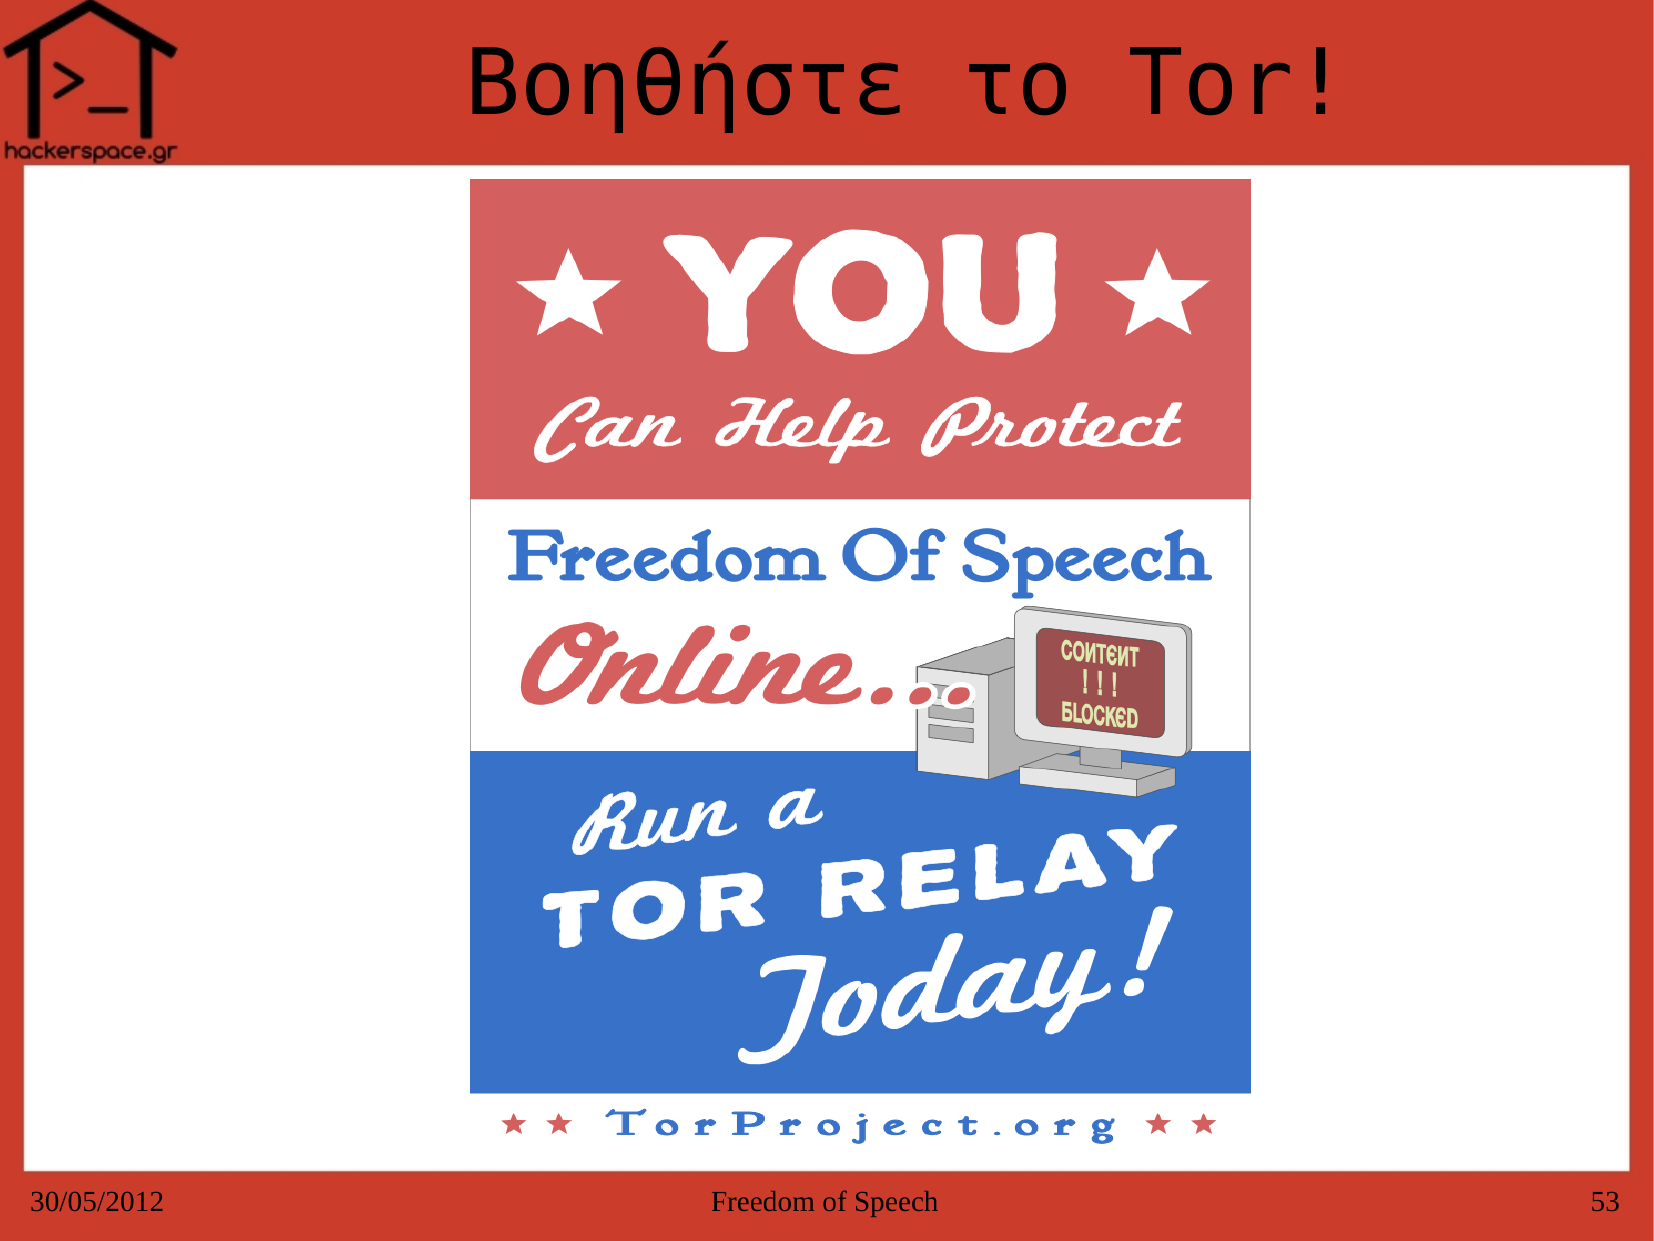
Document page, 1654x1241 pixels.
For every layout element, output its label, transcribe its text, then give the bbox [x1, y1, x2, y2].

picture [0, 0, 1654, 1241]
title Βοηθήστε το Tor! [195, 15, 1621, 151]
